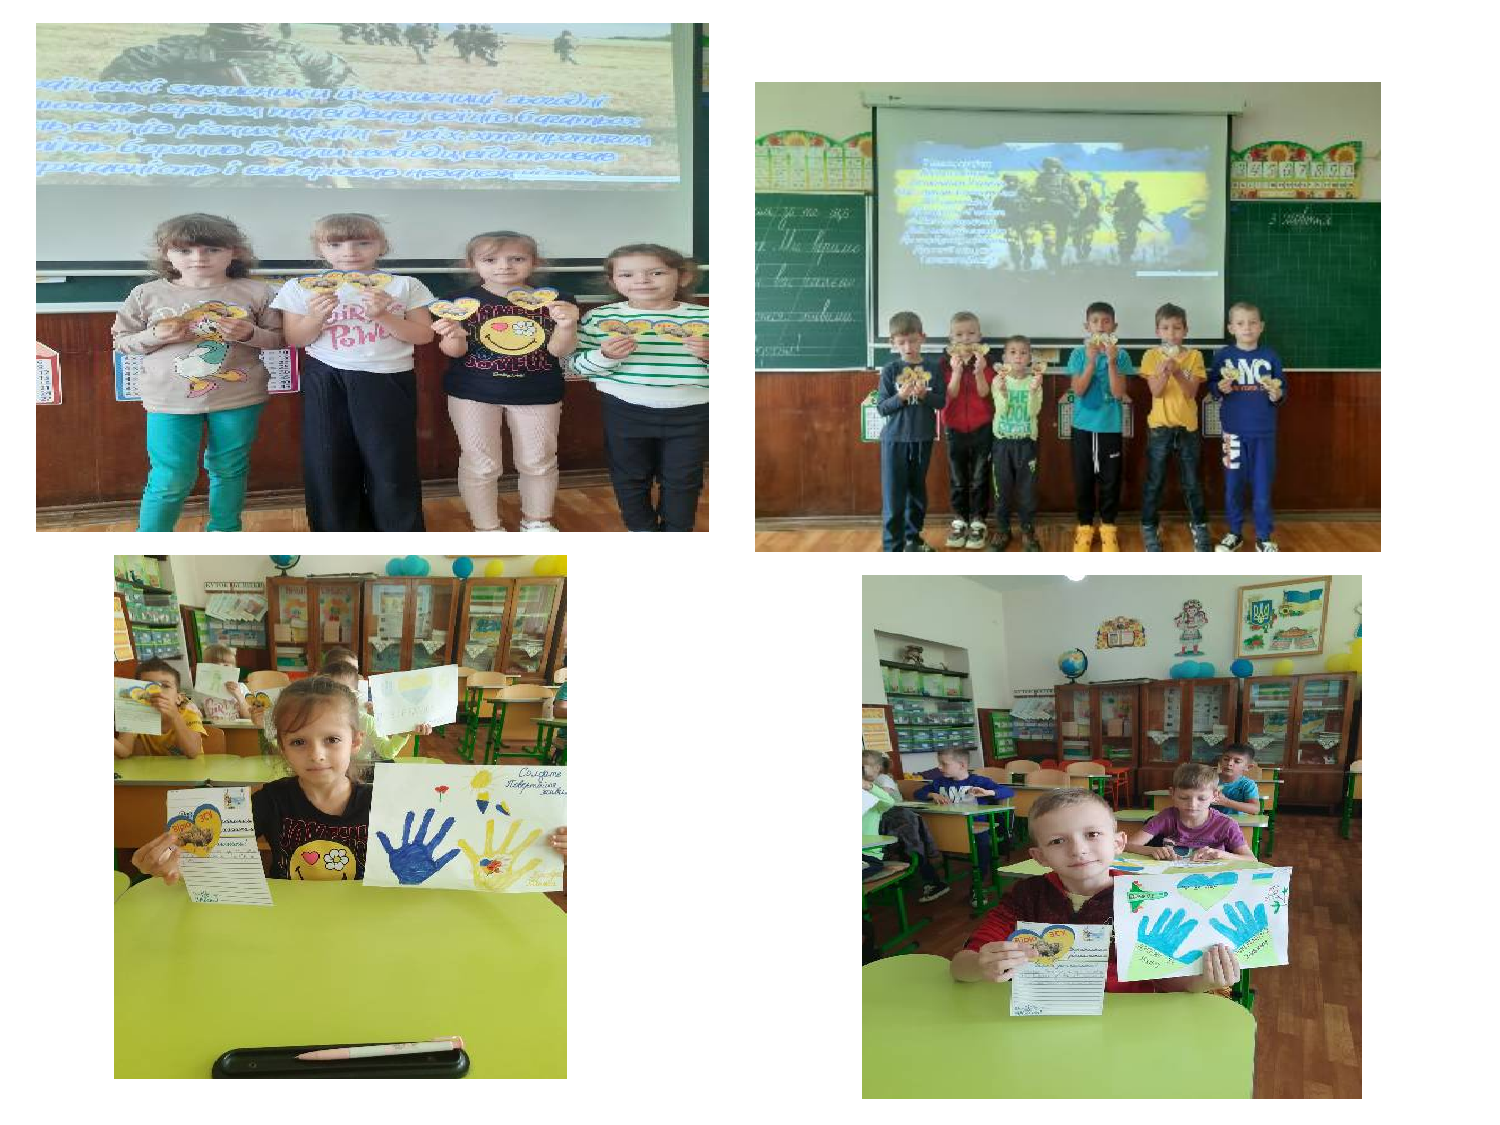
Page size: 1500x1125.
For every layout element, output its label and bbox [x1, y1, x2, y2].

picture [114, 555, 567, 1079]
picture [755, 82, 1381, 552]
picture [36, 23, 709, 532]
picture [862, 575, 1362, 1099]
